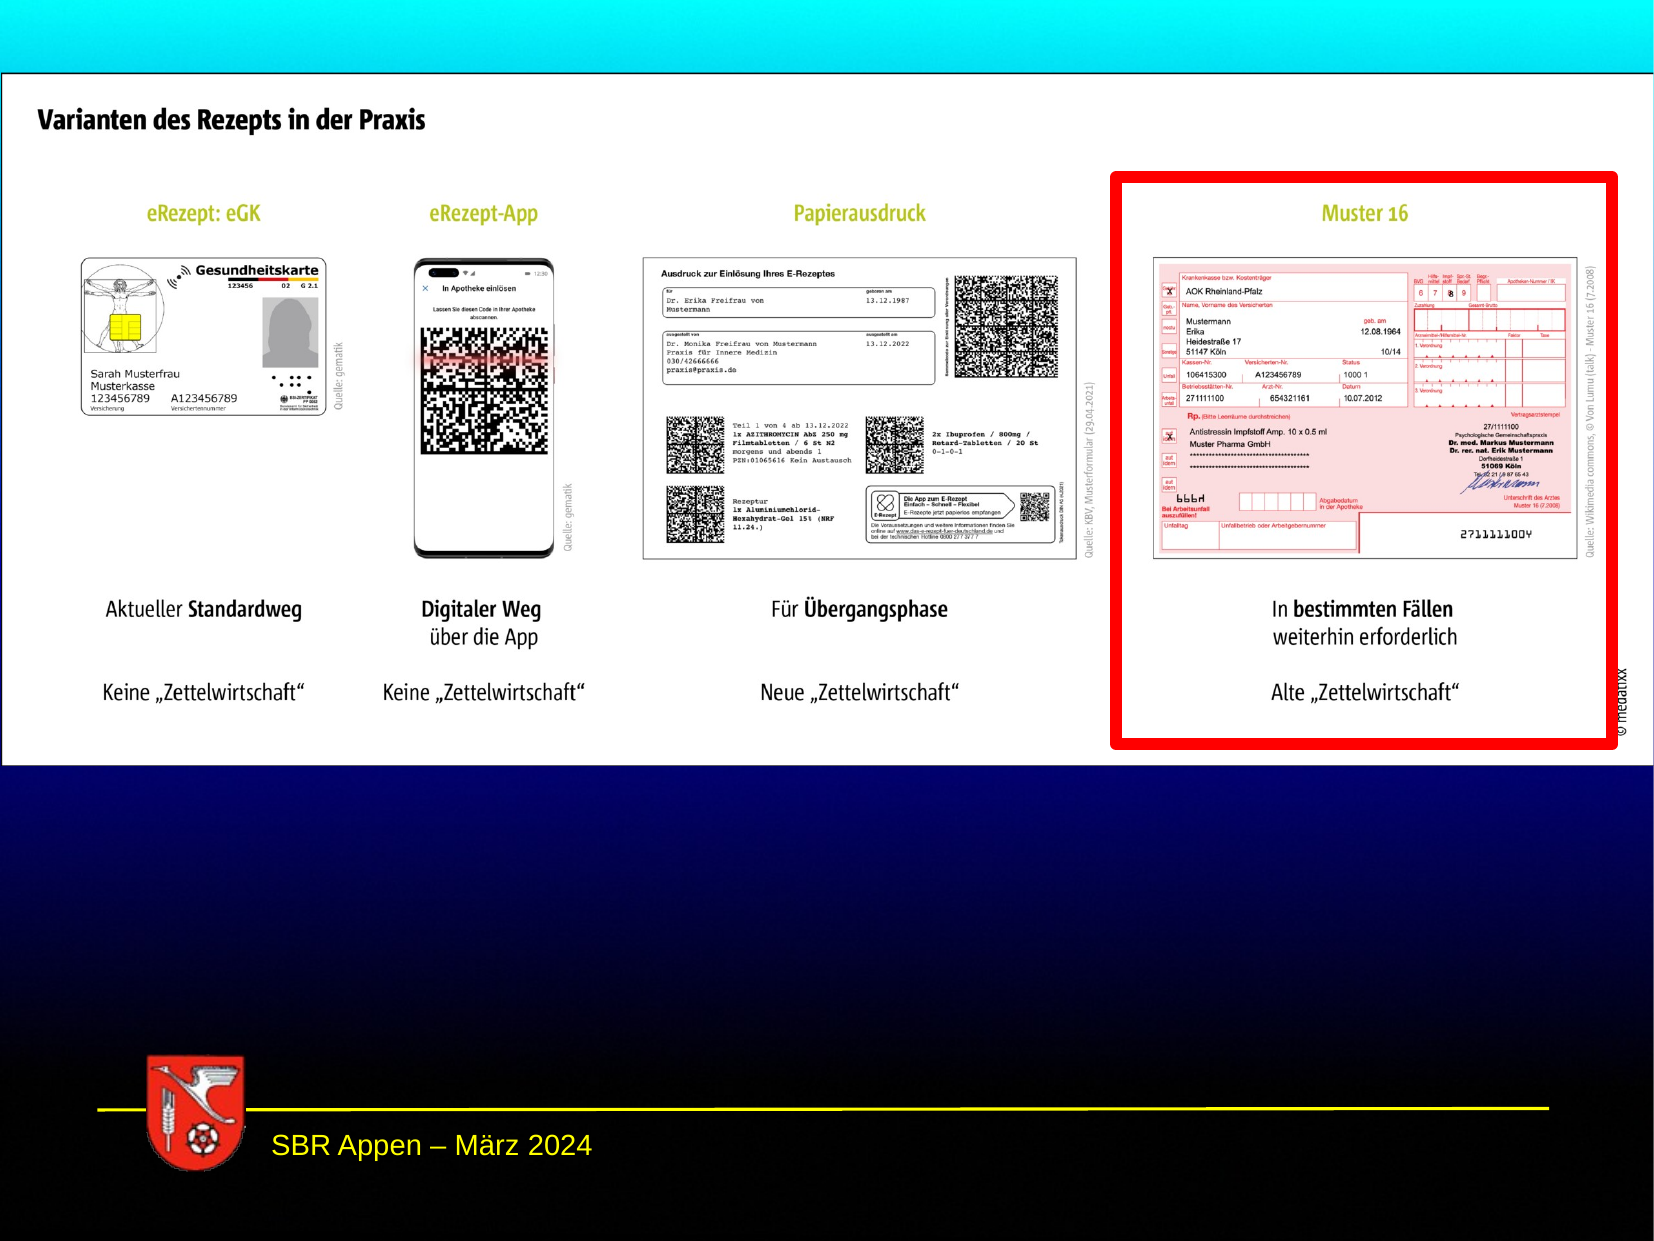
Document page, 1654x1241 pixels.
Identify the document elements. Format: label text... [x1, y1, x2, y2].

picture [0, 0, 1654, 1241]
text_box SBR Appen – März 2024 [256, 1121, 760, 1170]
